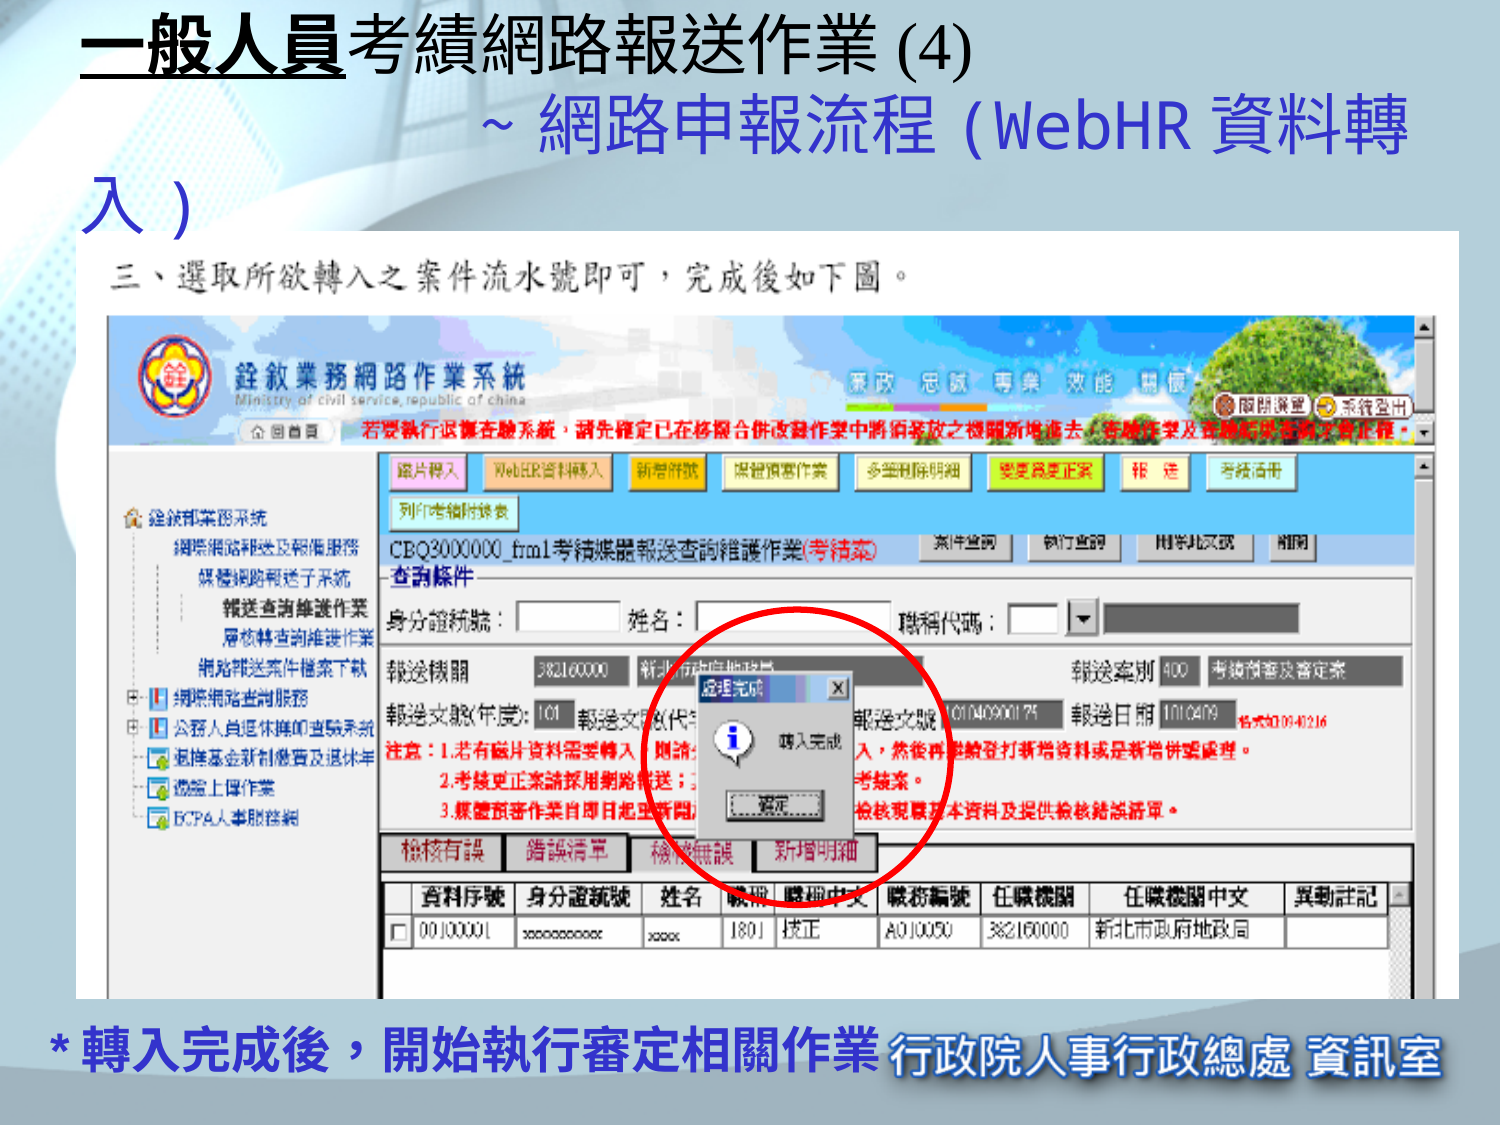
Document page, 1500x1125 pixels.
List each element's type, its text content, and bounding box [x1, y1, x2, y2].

picture [0, 0, 1500, 1125]
text_box *轉入完成後，開始執行審定相關作業 [35, 1010, 897, 1087]
text_box 一般人員考績網路報送作業(4) ~網路申報流程(WebHR資料轉入) [64, 66, 1447, 179]
